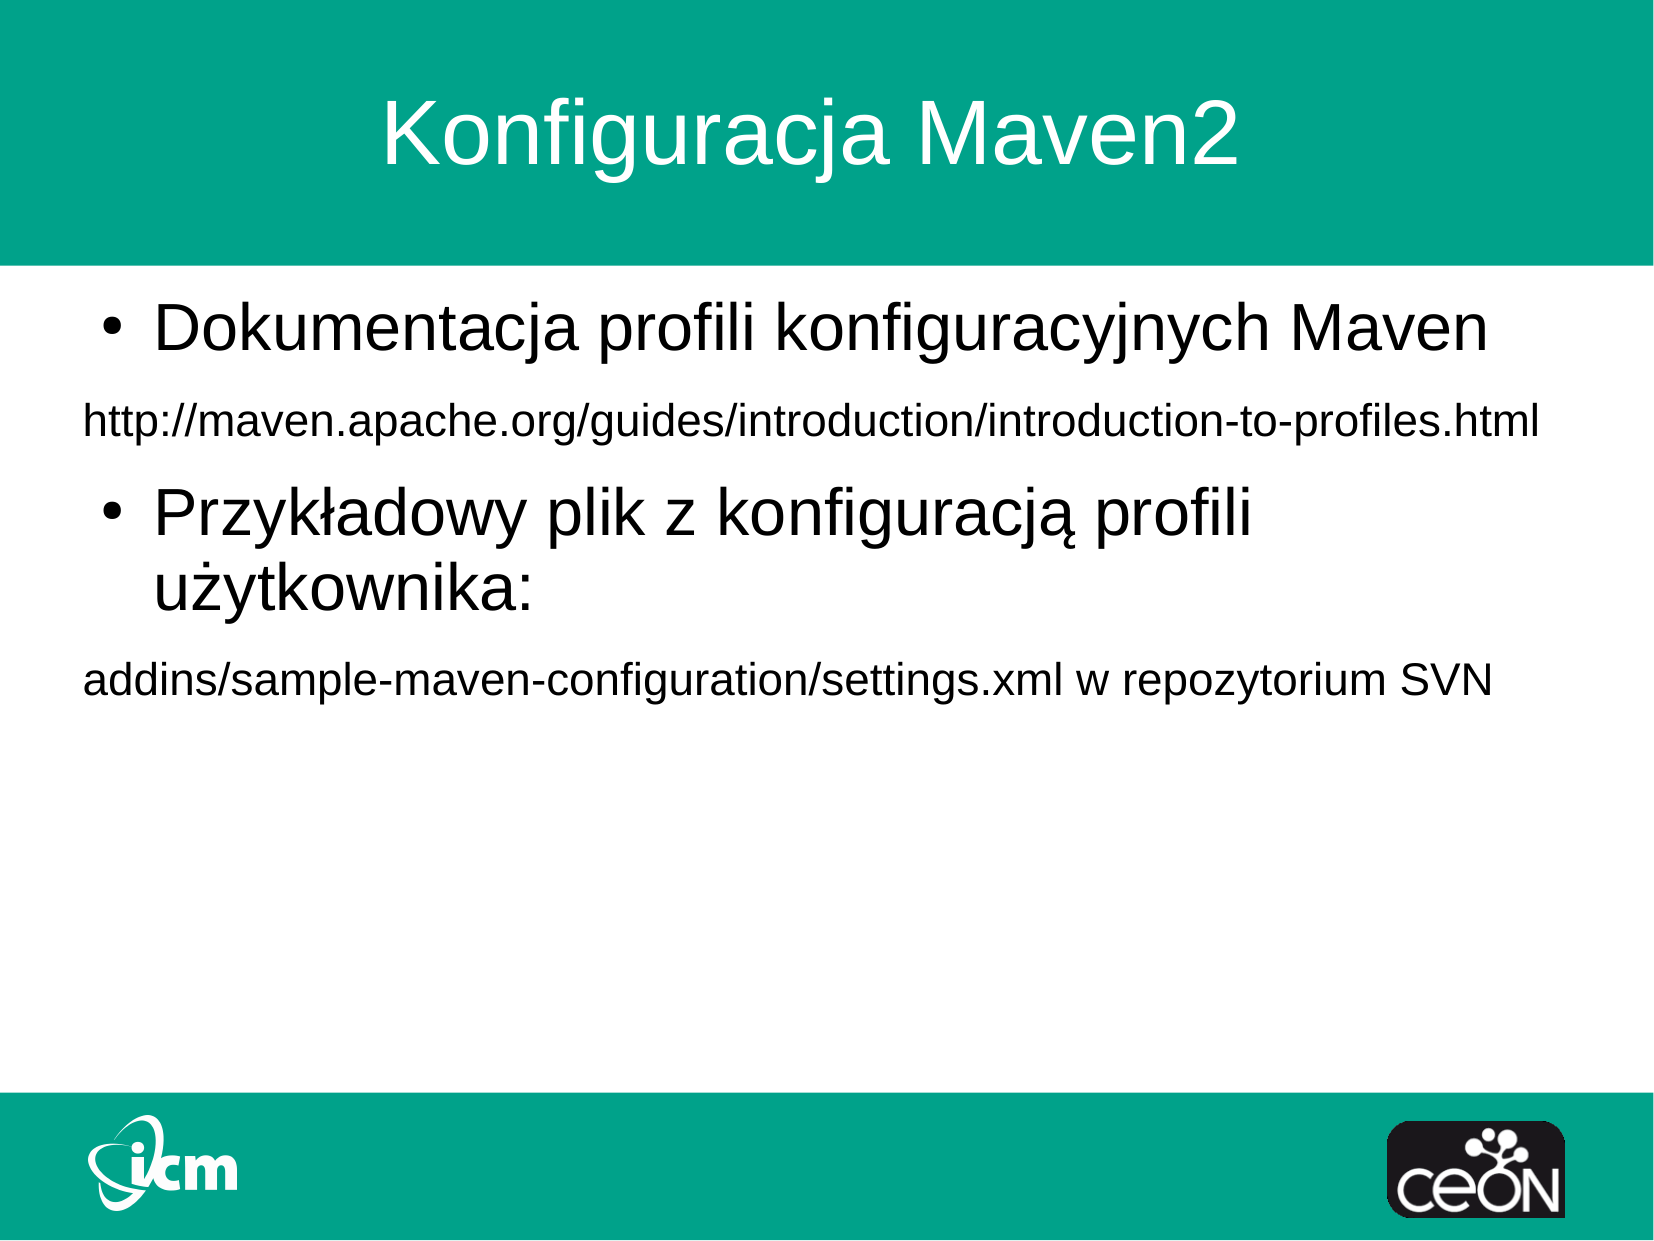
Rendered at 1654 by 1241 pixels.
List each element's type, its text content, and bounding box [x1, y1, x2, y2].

picture [1387, 1121, 1565, 1218]
list Dokumentacja profili konfiguracyjnych Maven http://maven.apache.org/guides/introduction/introduction-to-profiles.html Przykładowy plik z konfiguracją profili użytkownika: addins/sample-maven-configuration/settings.xml w repozytorium SVN [82, 290, 1571, 1109]
picture [88, 1115, 237, 1211]
title Konfiguracja Maven2 [59, 29, 1565, 237]
